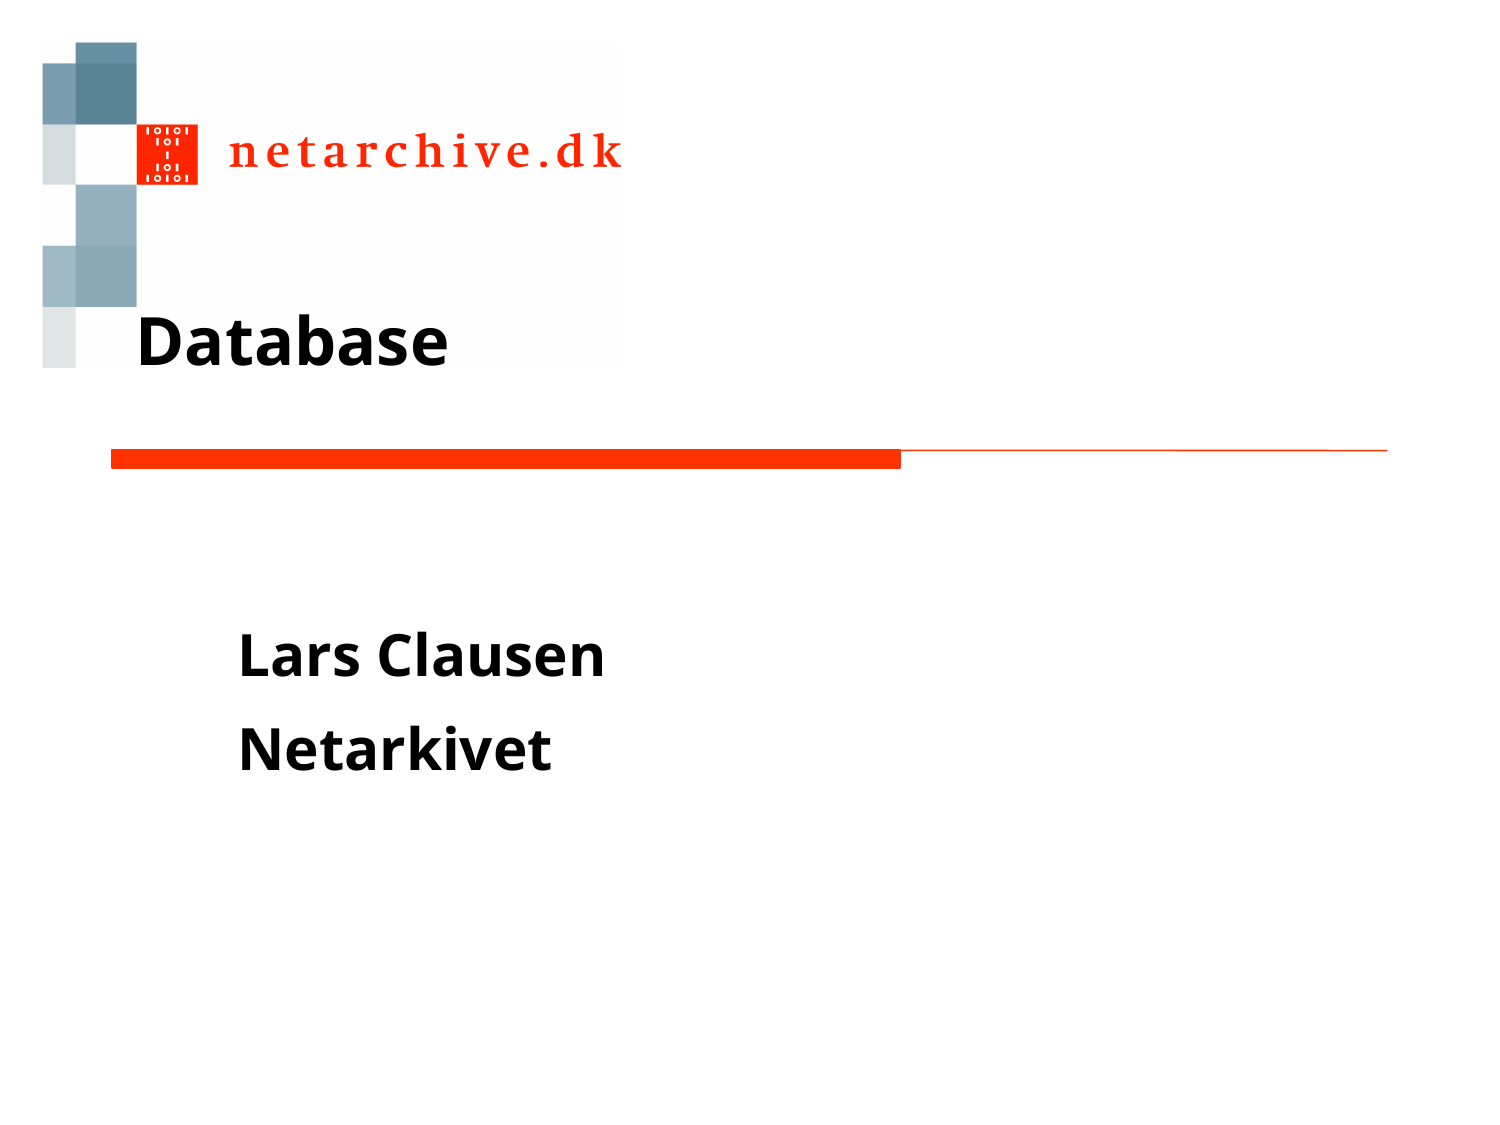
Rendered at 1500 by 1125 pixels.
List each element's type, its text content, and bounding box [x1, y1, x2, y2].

picture [41, 42, 621, 368]
subtitle Lars Clausen Netarkivet [237, 569, 1388, 833]
title Database [135, 227, 1388, 453]
